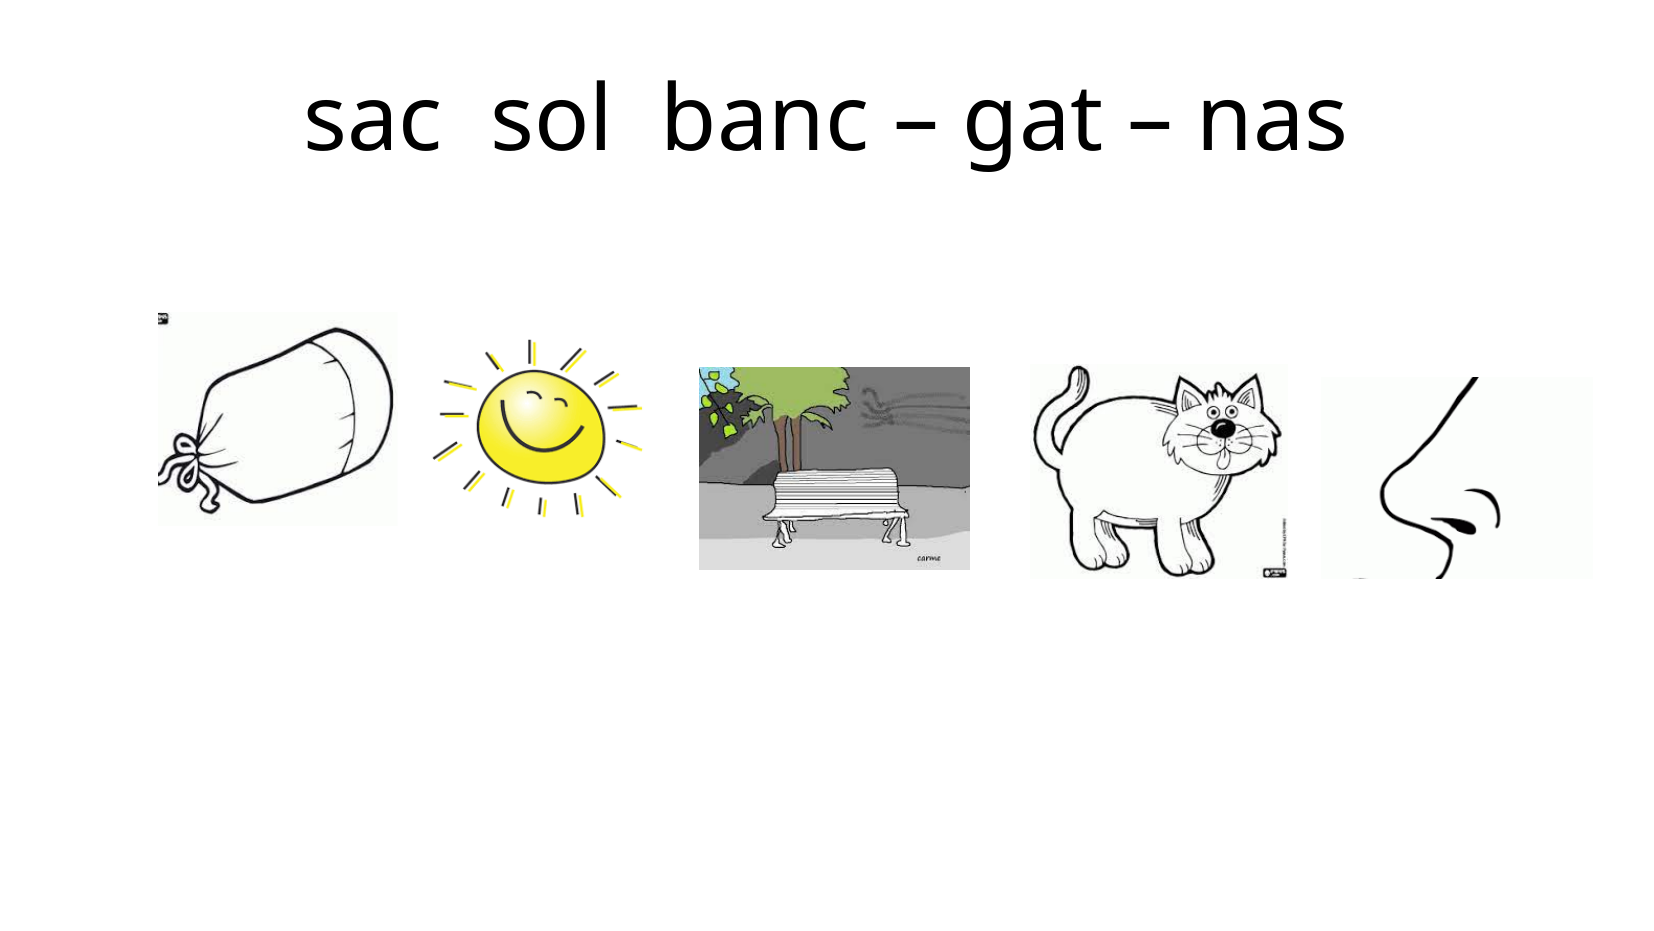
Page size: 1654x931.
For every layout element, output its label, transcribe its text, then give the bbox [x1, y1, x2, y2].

picture [158, 312, 398, 526]
picture [1030, 364, 1288, 579]
picture [410, 321, 665, 536]
picture [1321, 377, 1593, 579]
title sac sol banc – gat – nas [82, 37, 1571, 193]
picture [699, 367, 970, 570]
